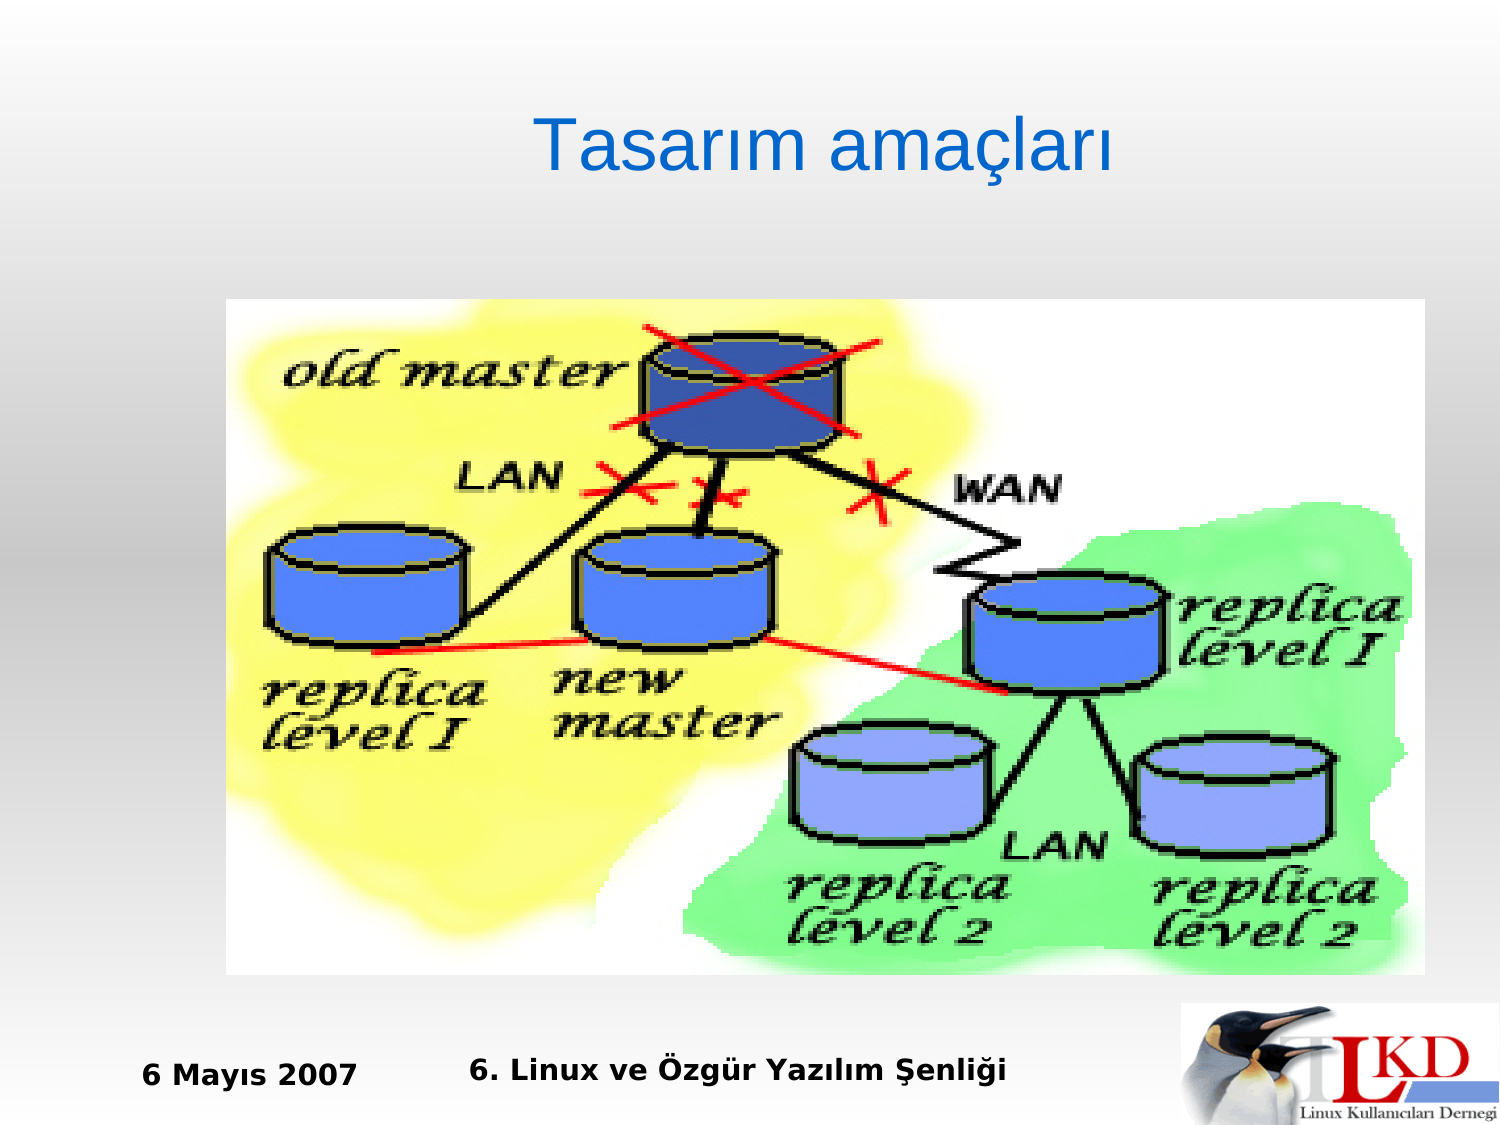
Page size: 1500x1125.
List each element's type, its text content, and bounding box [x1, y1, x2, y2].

picture [1181, 1003, 1499, 1125]
title Tasarım amaçları [224, 49, 1425, 238]
picture [226, 299, 1425, 975]
